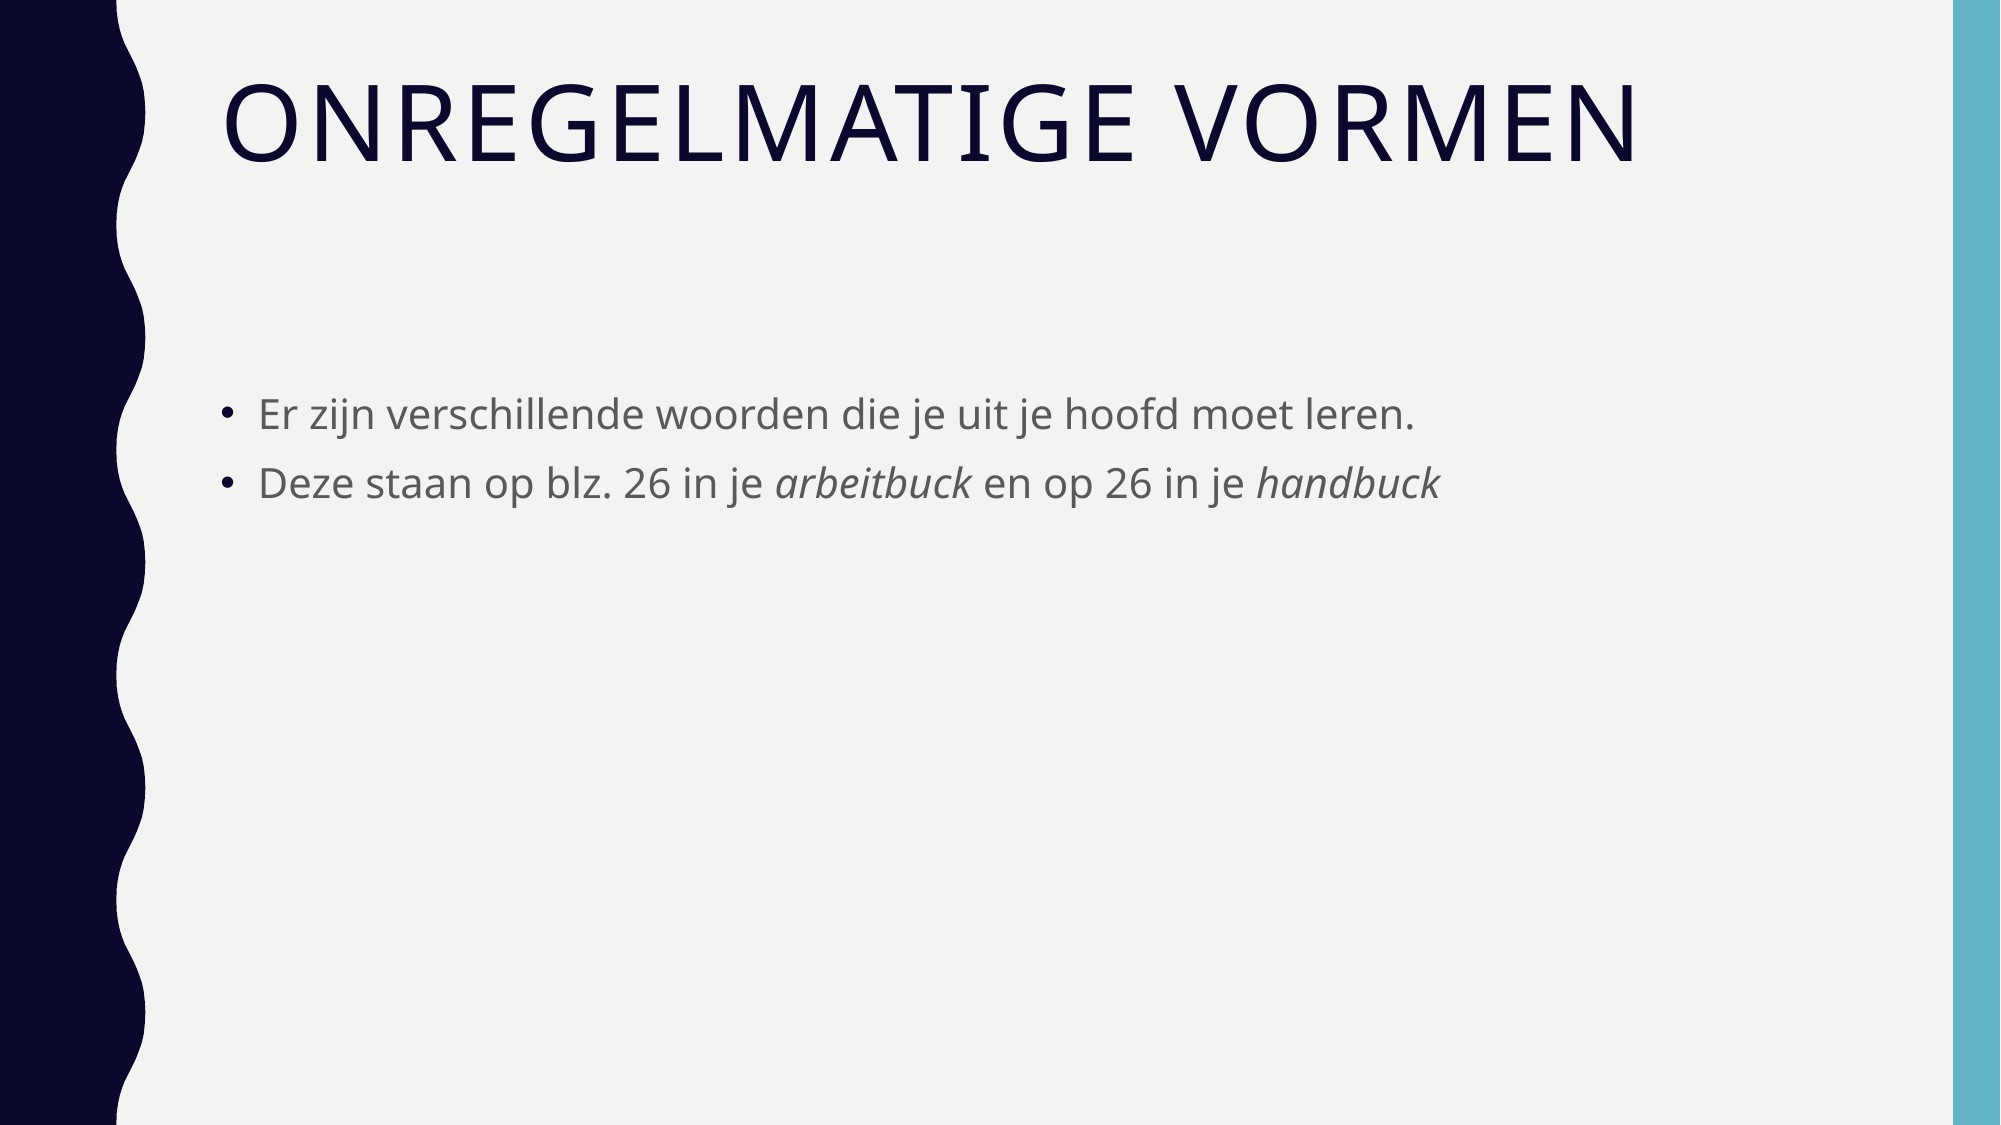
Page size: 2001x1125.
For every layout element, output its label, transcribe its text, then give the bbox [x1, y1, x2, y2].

title Onregelmatige vormen [205, 62, 1876, 308]
list Er zijn verschillende woorden die je uit je hoofd moet leren. Deze staan op blz. 26 in je arbeitbuck en op 26 in je handbuck [205, 375, 1876, 965]
